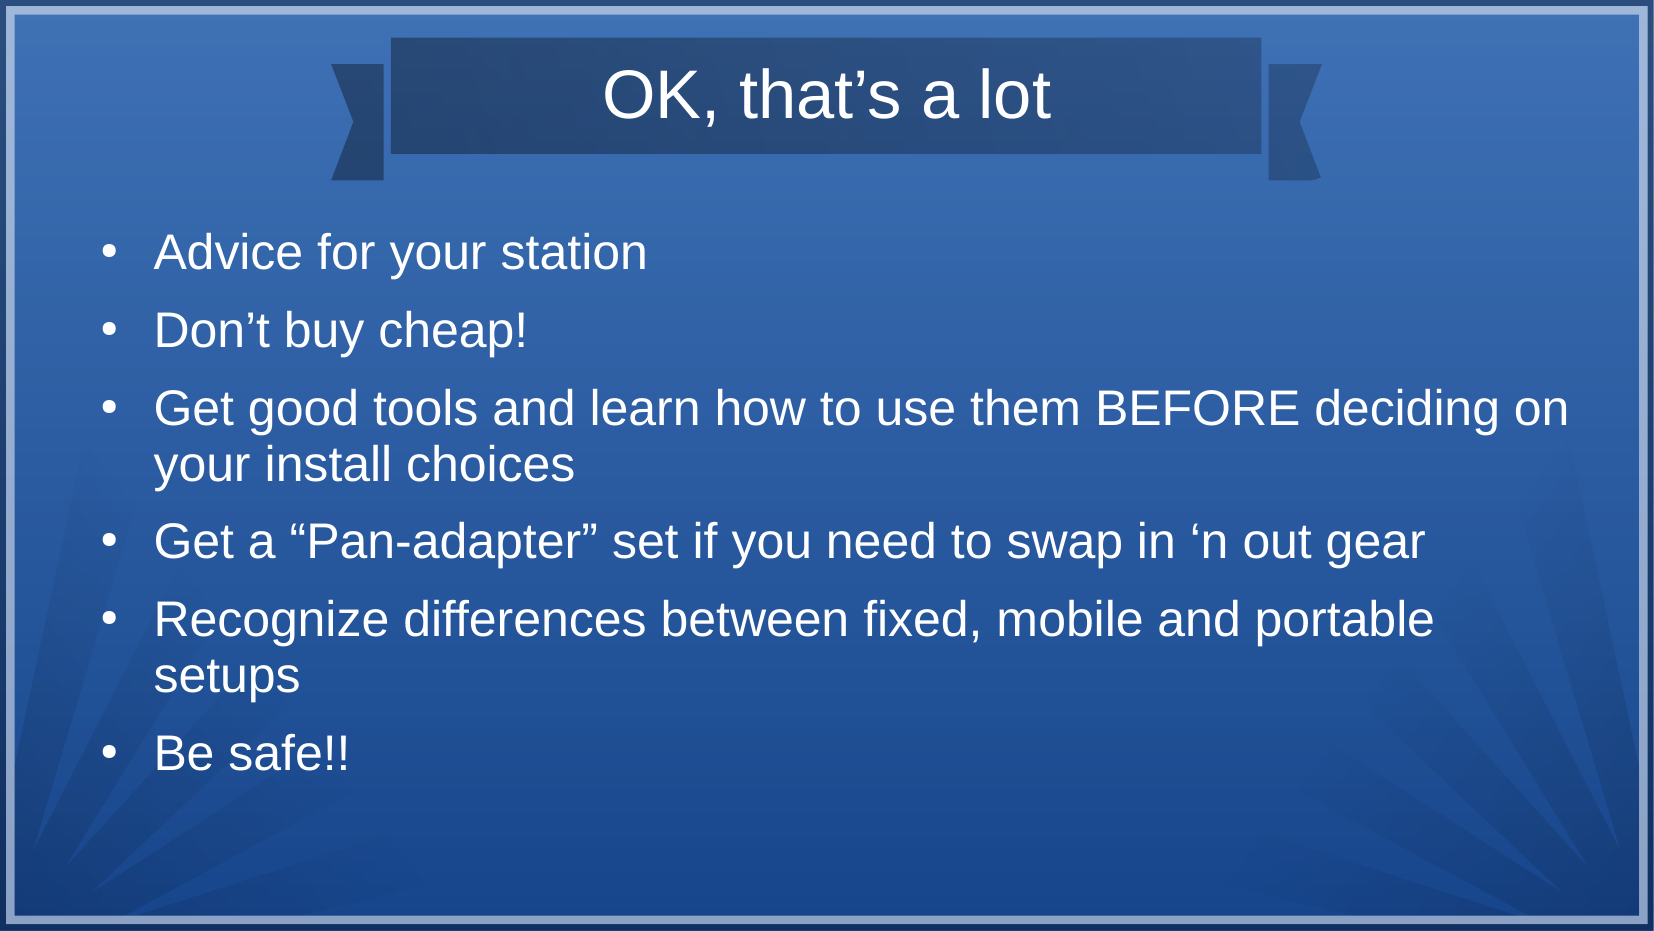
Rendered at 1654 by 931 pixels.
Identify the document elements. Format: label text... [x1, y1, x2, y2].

list Advice for your station Don’t buy cheap! Get good tools and learn how to use them BEFORE deciding on your install choices Get a “Pan-adapter” set if you need to swap in ‘n out gear Recognize differences between fixed, mobile and portable setups Be safe!! [82, 224, 1571, 848]
title OK, that’s a lot [389, 35, 1264, 154]
